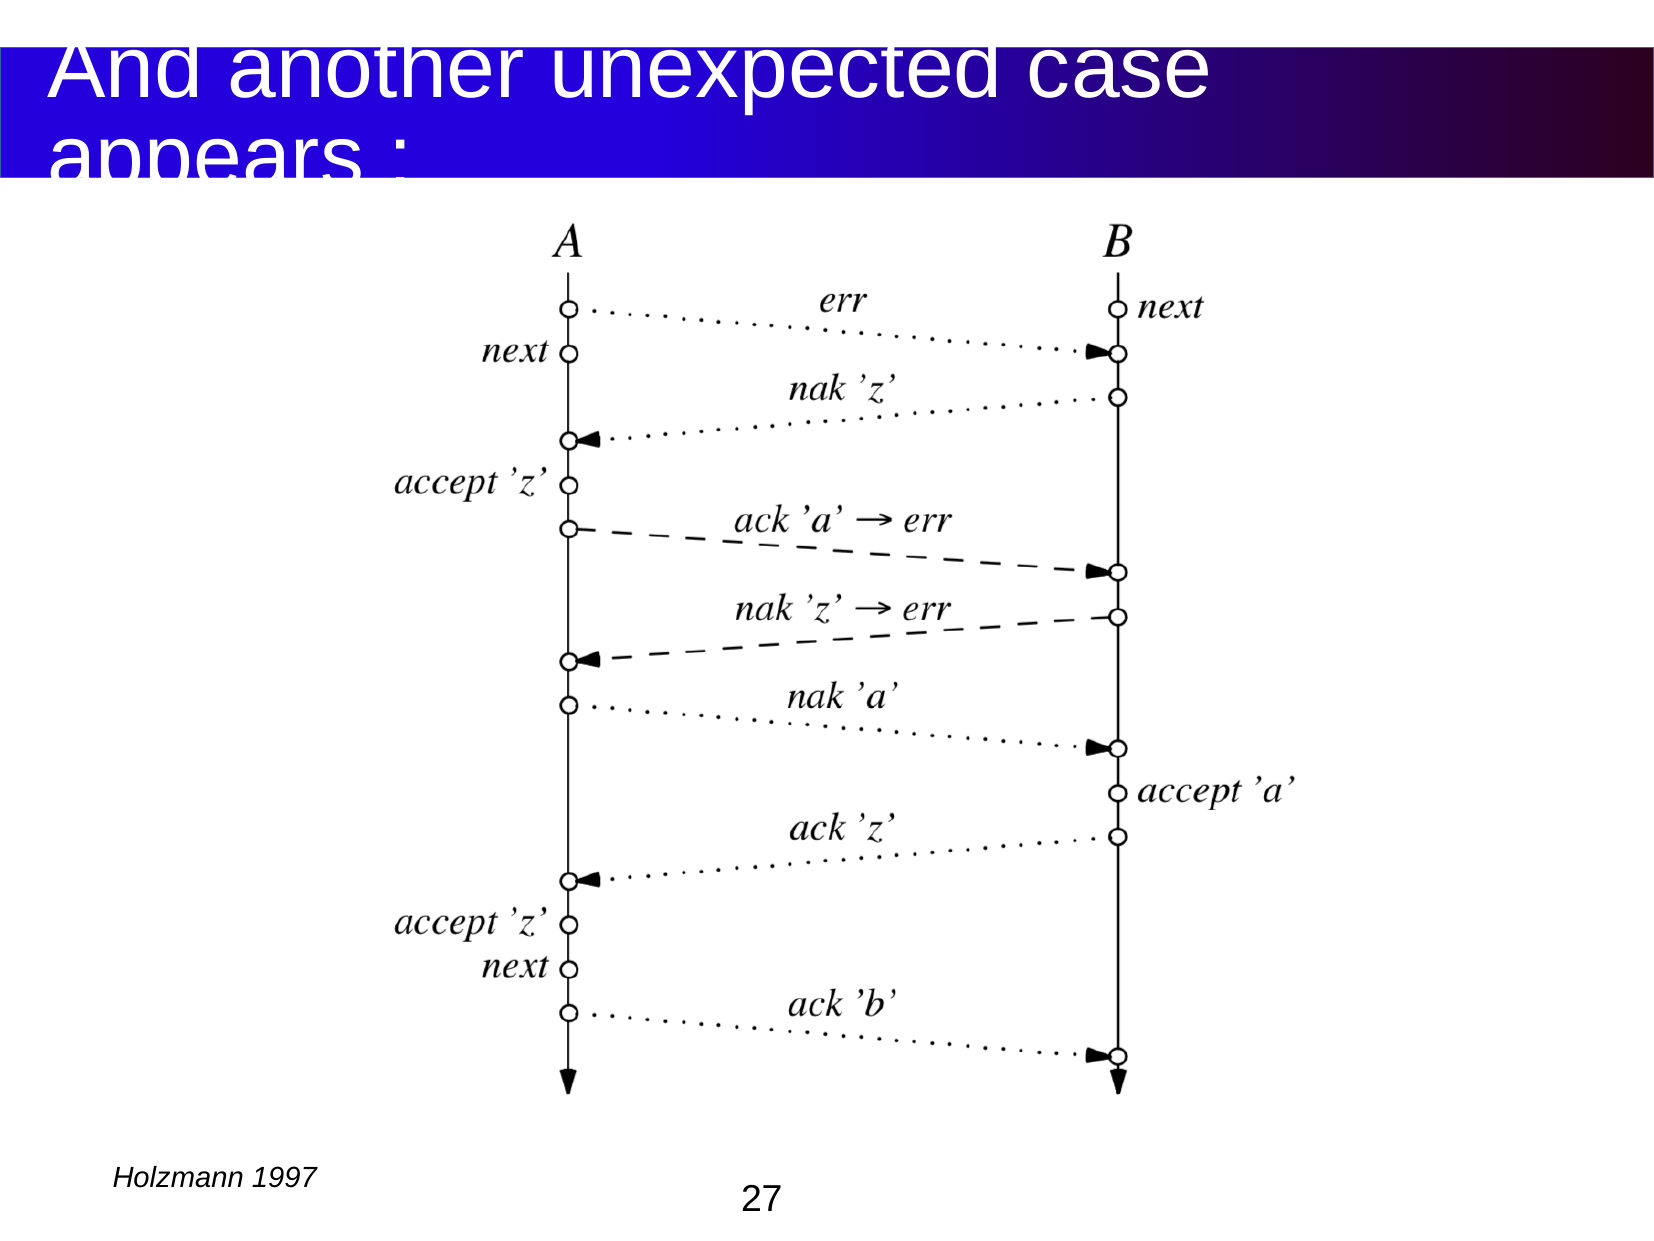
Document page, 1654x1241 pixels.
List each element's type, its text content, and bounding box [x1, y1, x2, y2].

text_box Holzmann 1997 [77, 1163, 318, 1194]
picture [377, 209, 1307, 1146]
title And another unexpected case appears : [47, 0, 1477, 234]
